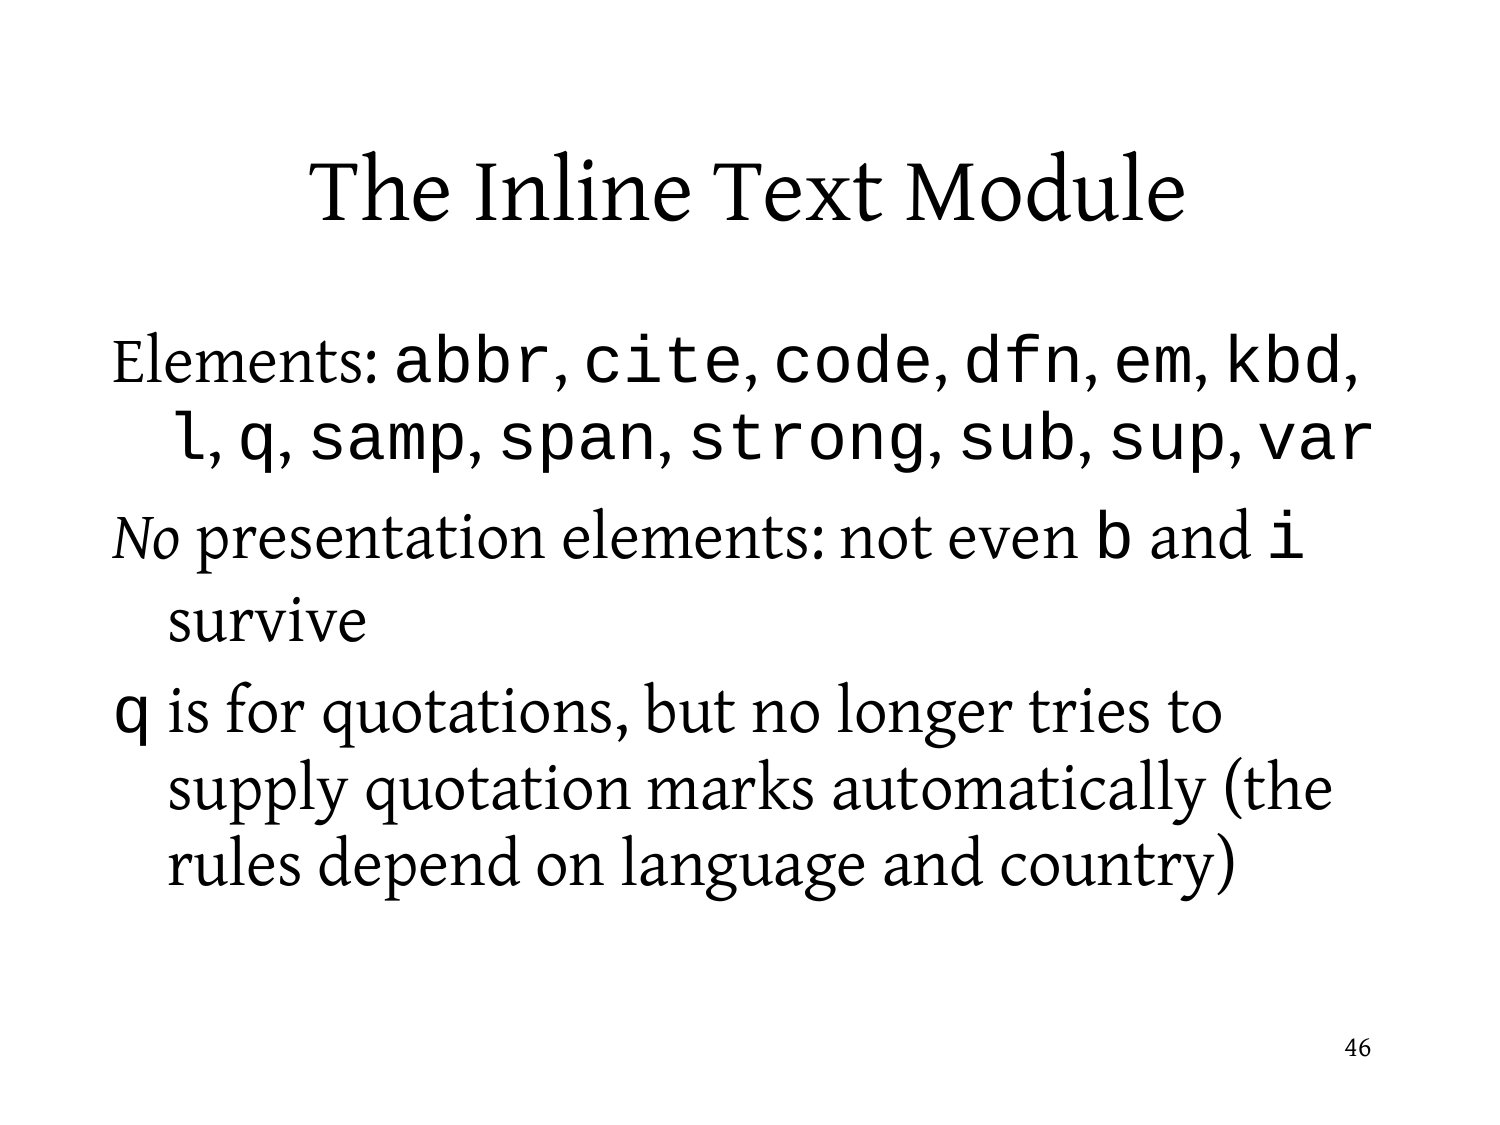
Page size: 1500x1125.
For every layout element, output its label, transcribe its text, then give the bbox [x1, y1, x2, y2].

title The Inline Text Module [112, 63, 1387, 324]
list Elements: abbr, cite, code, dfn, em, kbd, l, q, samp, span, strong, sub, sup, var No presentation elements: not even b and i survive q is for quotations, but no longer tries to supply quotation marks automatically (the rules depend on language and country) [112, 324, 1387, 1071]
